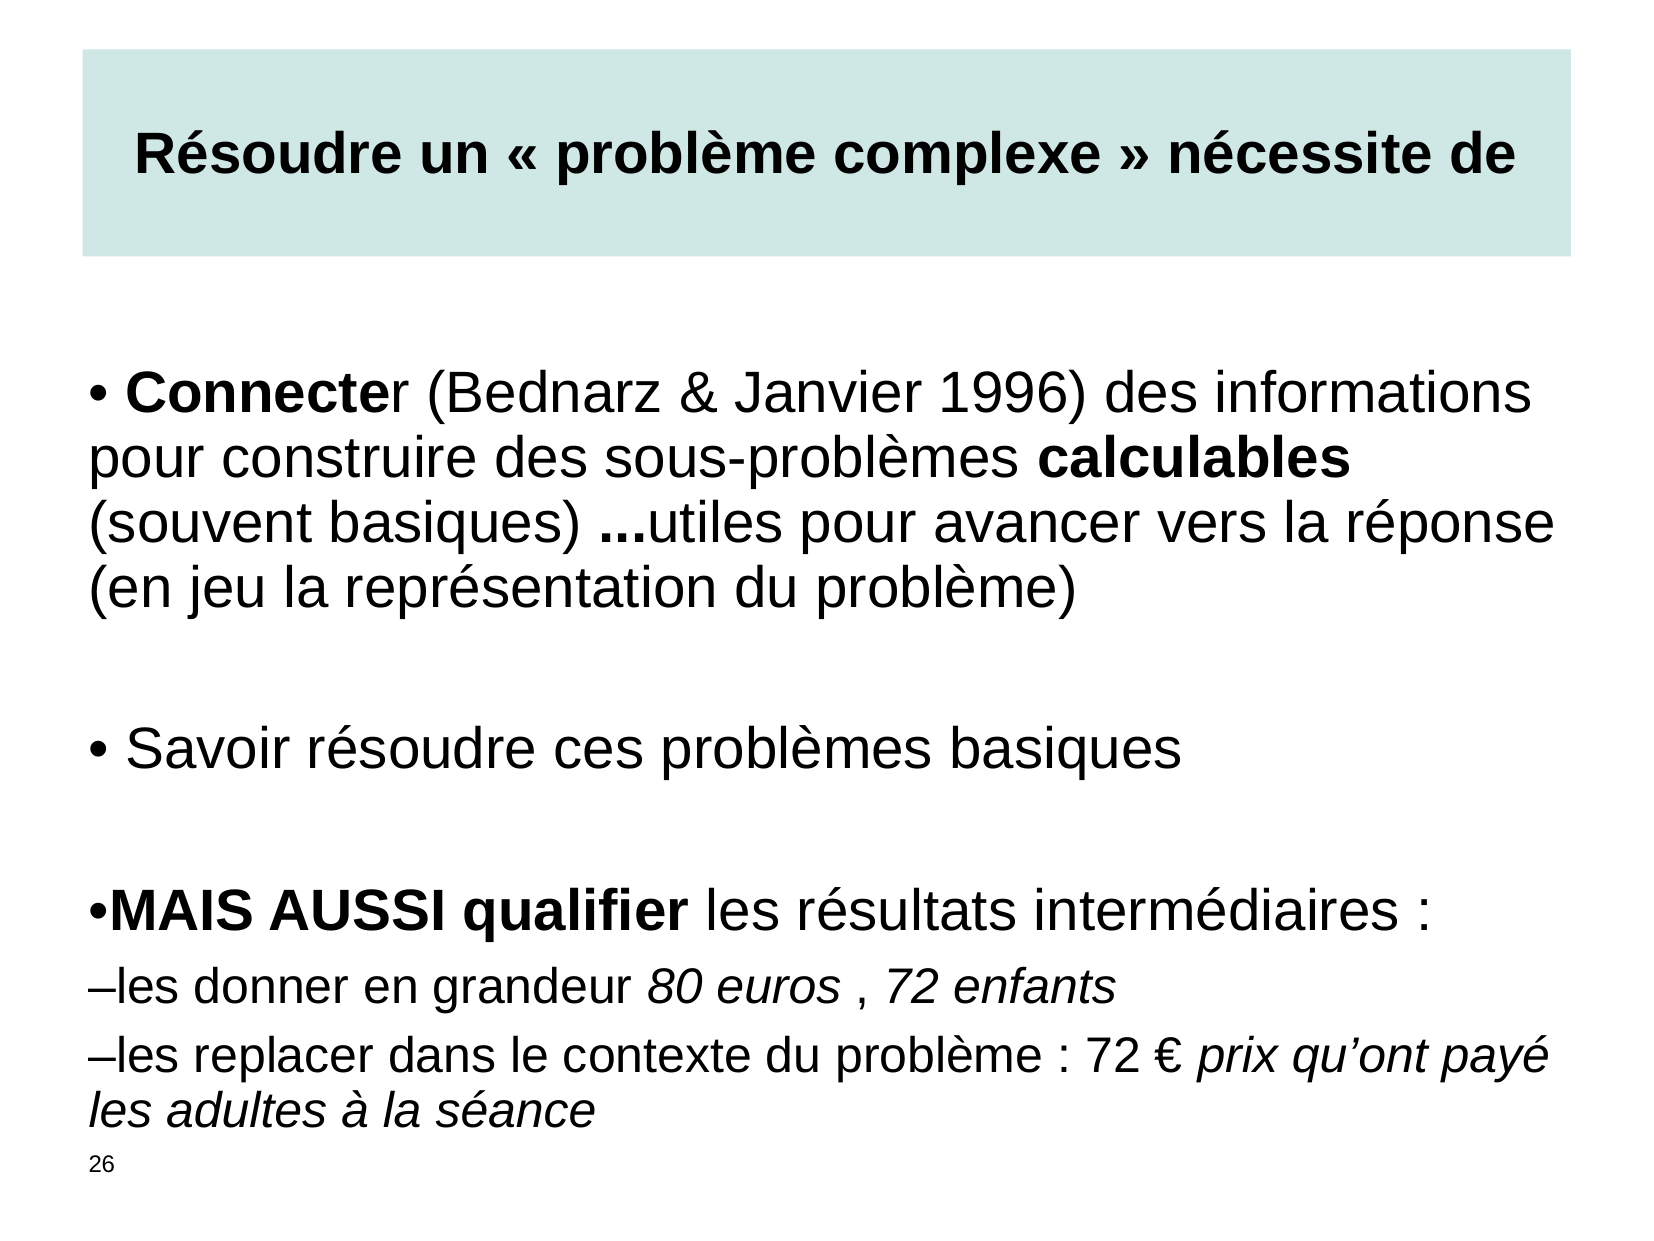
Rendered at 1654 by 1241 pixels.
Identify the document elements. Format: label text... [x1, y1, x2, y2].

title Résoudre un « problème complexe » nécessite de [82, 49, 1571, 257]
list • Connecter (Bednarz & Janvier 1996) des informations pour construire des sous-problèmes calculables (souvent basiques) ...utiles pour avancer vers la réponse (en jeu la représentation du problème) • Savoir résoudre ces problèmes basiques •MAIS AUSSI qualifier les résultats intermédiaires : –les donner en grandeur 80 euros , 72 enfants –les replacer dans le contexte du problème : 72 € prix qu’ont payé les adultes à la séance 26 [88, 265, 1577, 1184]
